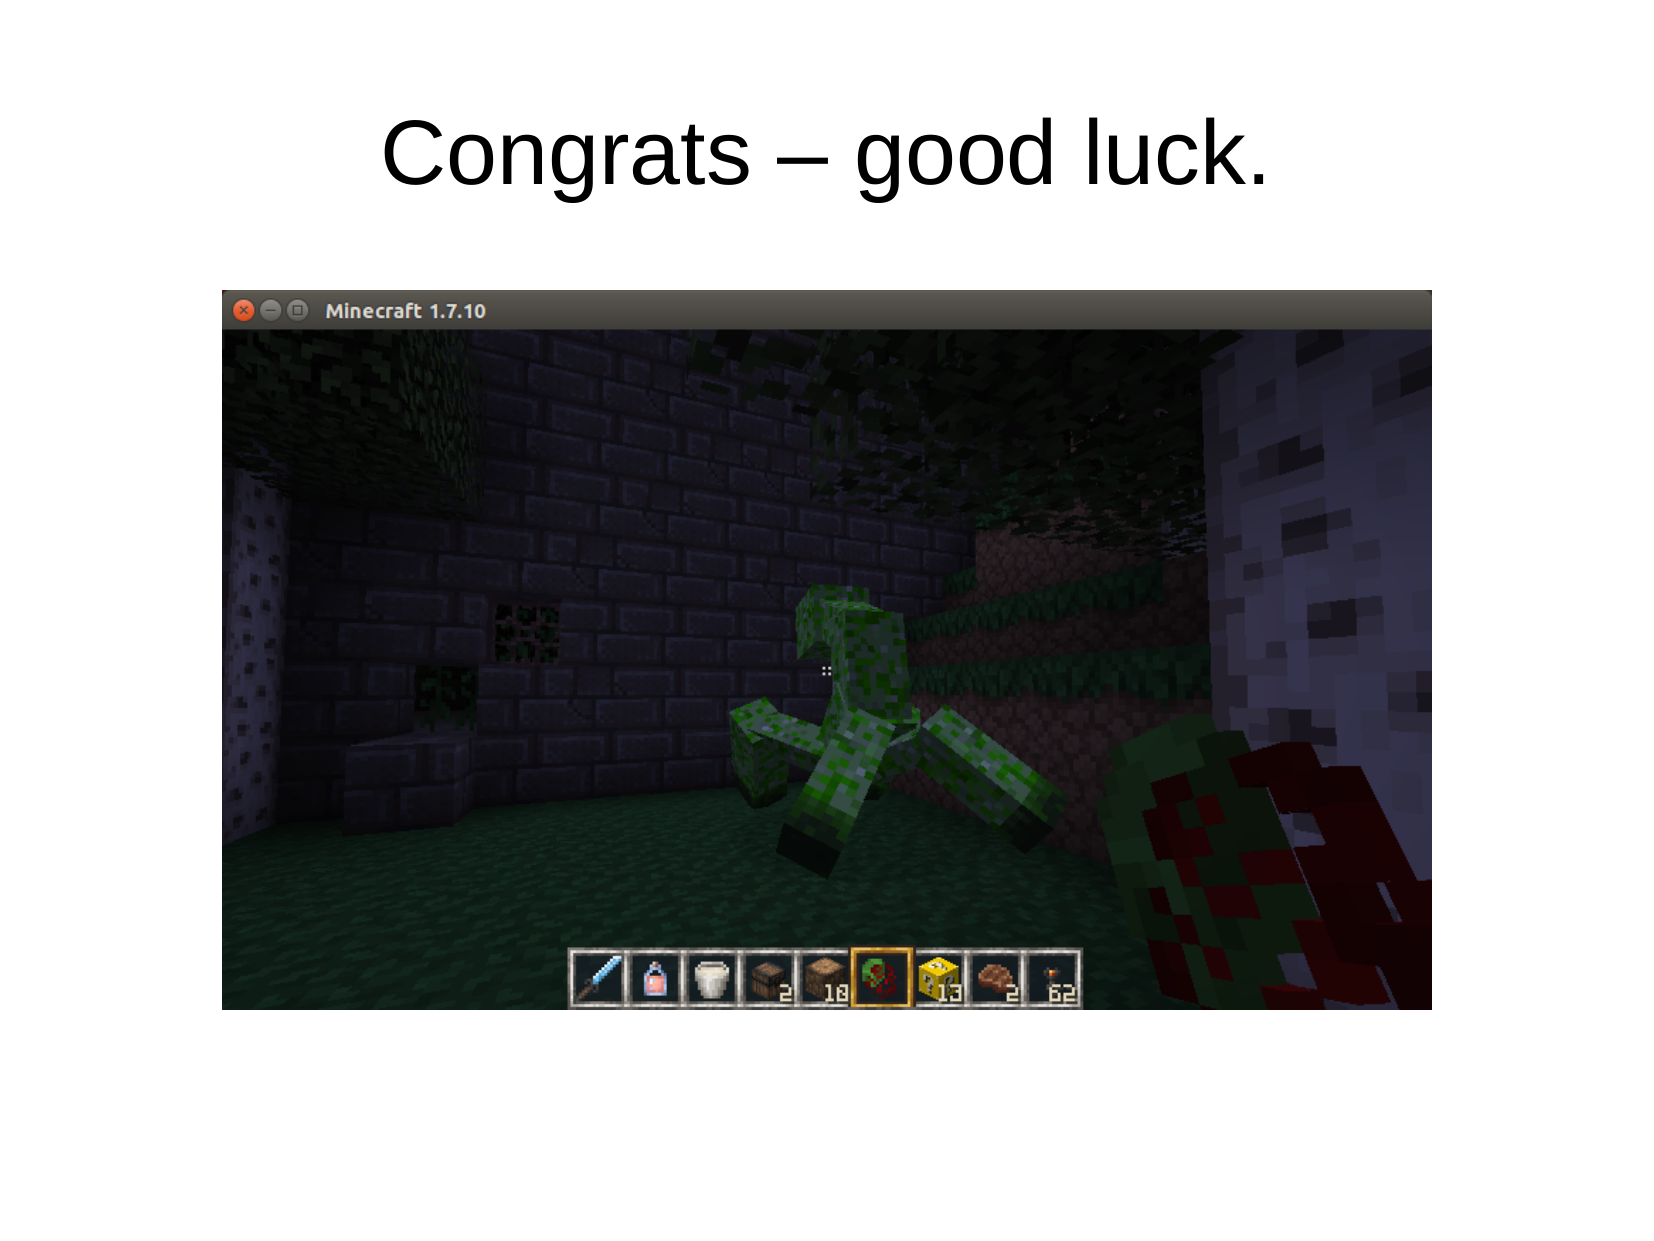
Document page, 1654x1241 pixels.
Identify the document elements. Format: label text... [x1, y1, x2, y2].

picture [222, 290, 1432, 1010]
title Congrats – good luck. [82, 49, 1571, 257]
